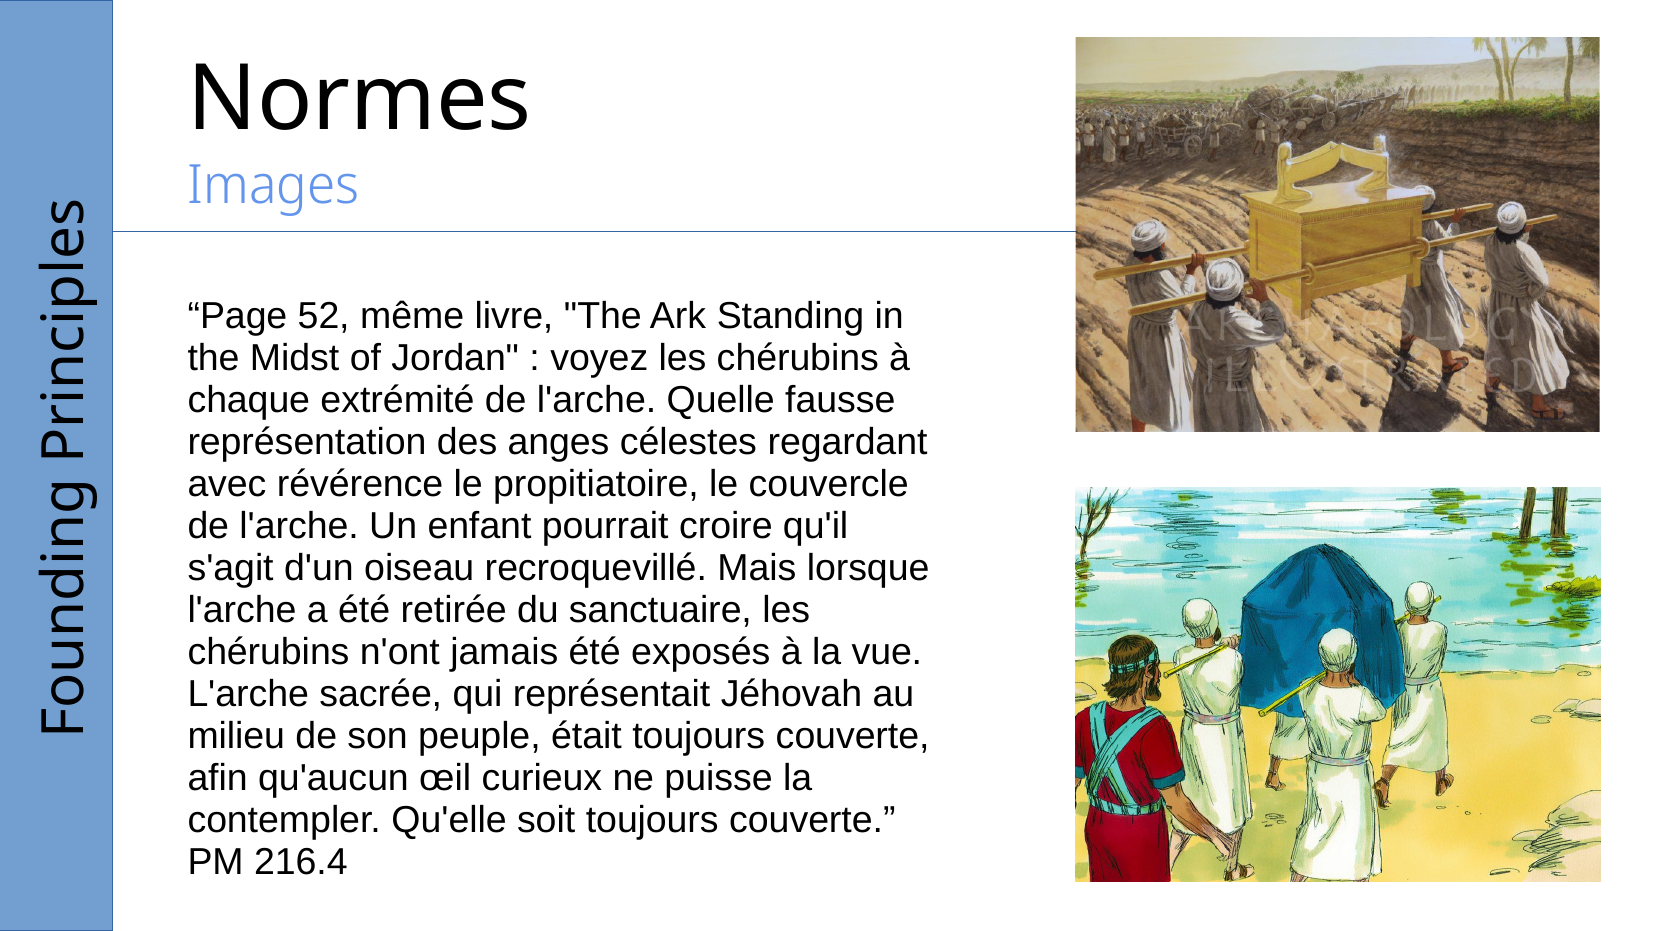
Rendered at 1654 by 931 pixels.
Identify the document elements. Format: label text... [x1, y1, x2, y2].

picture [1075, 487, 1601, 882]
picture [1075, 37, 1600, 432]
text_box Founding Principles [13, 37, 105, 901]
title Normes [187, 33, 1571, 125]
subtitle “Page 52, même livre, "The Ark Standing in the Midst of Jordan" : voyez les chérubins à chaque extrémité de l'arche. Quelle fausse représentation des anges célestes regardant avec révérence le propitiatoire, le couvercle de l'arche. Un enfant pourrait croire qu'il s'agit d'un oiseau recroquevillé. Mais lorsque l'arche a été retirée du sanctuaire, les chérubins n'ont jamais été exposés à la vue. L'arche sacrée, qui représentait Jéhovah au milieu de son peuple, était toujours couverte, afin qu'aucun œil curieux ne puisse la contempler. Qu'elle soit toujours couverte.” PM 216.4 [187, 294, 938, 883]
title Images [187, 232, 1075, 239]
text_box [0, 0, 113, 931]
title Images [187, 125, 1075, 231]
